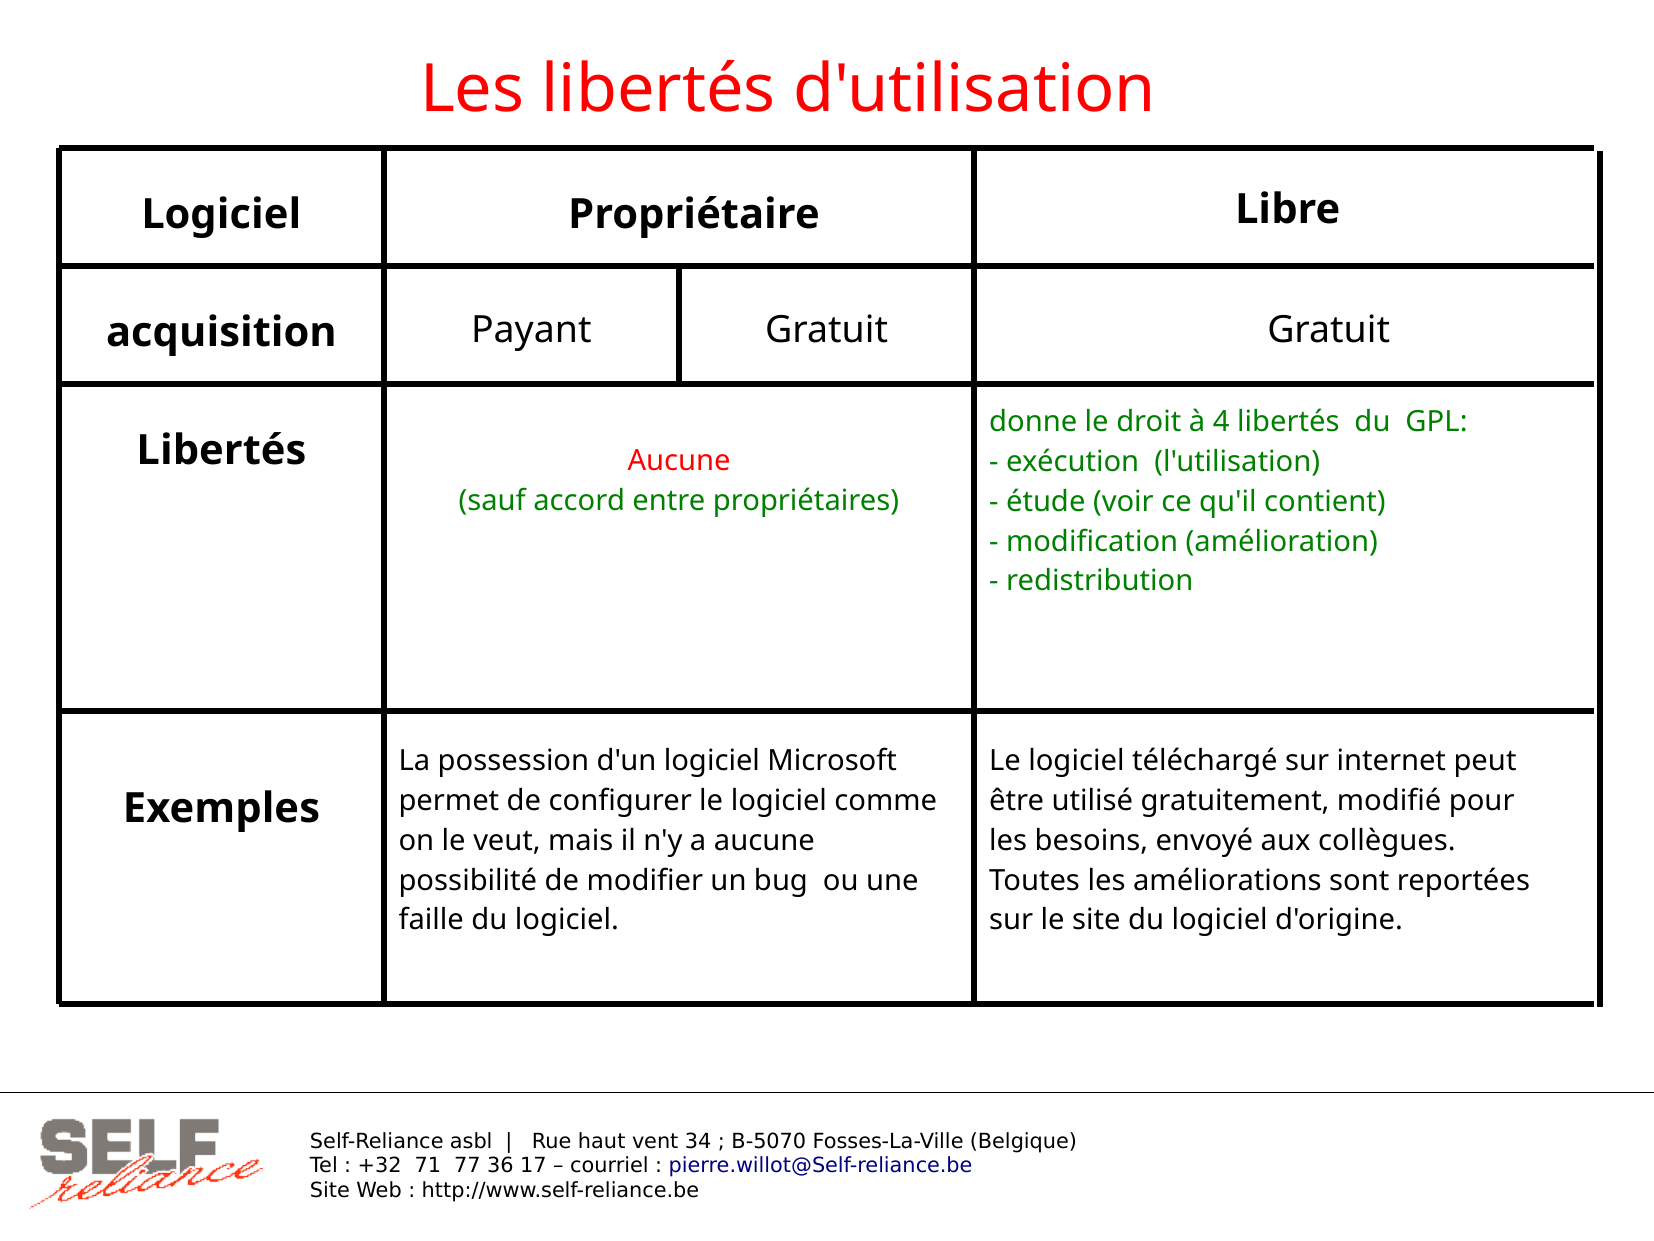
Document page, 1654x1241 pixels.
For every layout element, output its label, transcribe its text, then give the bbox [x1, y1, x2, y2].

text_box Self-Reliance asbl | Rue haut vent 34 ; B-5070 Fosses-La-Ville (Belgique) Tel : +32 71 77 36 17 – courriel : pierre.willot@Self-reliance.be Site Web : http://www.self-reliance.be [295, 1122, 1388, 1210]
picture [28, 1116, 263, 1214]
text_box Libertés [59, 409, 383, 502]
text_box Le logiciel téléchargé sur internet peut être utilisé gratuitement, modifié pour les besoins, envoyé aux collègues. Toutes les améliorations sont reportées sur le site du logiciel d'origine. [974, 732, 1565, 999]
text_box Propriétaire [442, 173, 945, 266]
text_box acquisition [59, 291, 384, 384]
text_box Gratuit [708, 295, 945, 375]
text_box Libre [1036, 168, 1539, 261]
text_box Logiciel [59, 173, 384, 266]
text_box Les libertés d'utilisation [236, 29, 1359, 166]
text_box La possession d'un logiciel Microsoft permet de configurer le logiciel comme on le veut, mais il n'y a aucune possibilité de modifier un bug ou une faille du logiciel. [383, 732, 974, 949]
text_box Payant [413, 295, 650, 375]
text_box Aucune (sauf accord entre propriétaires) [383, 392, 975, 649]
text_box Gratuit [1210, 295, 1447, 375]
text_box Exemples [59, 767, 383, 861]
text_box donne le droit à 4 libertés du GPL: - exécution (l'utilisation) - étude (voir ce qu'il contient) - modification (amélioration) - redistribution [974, 393, 1565, 660]
